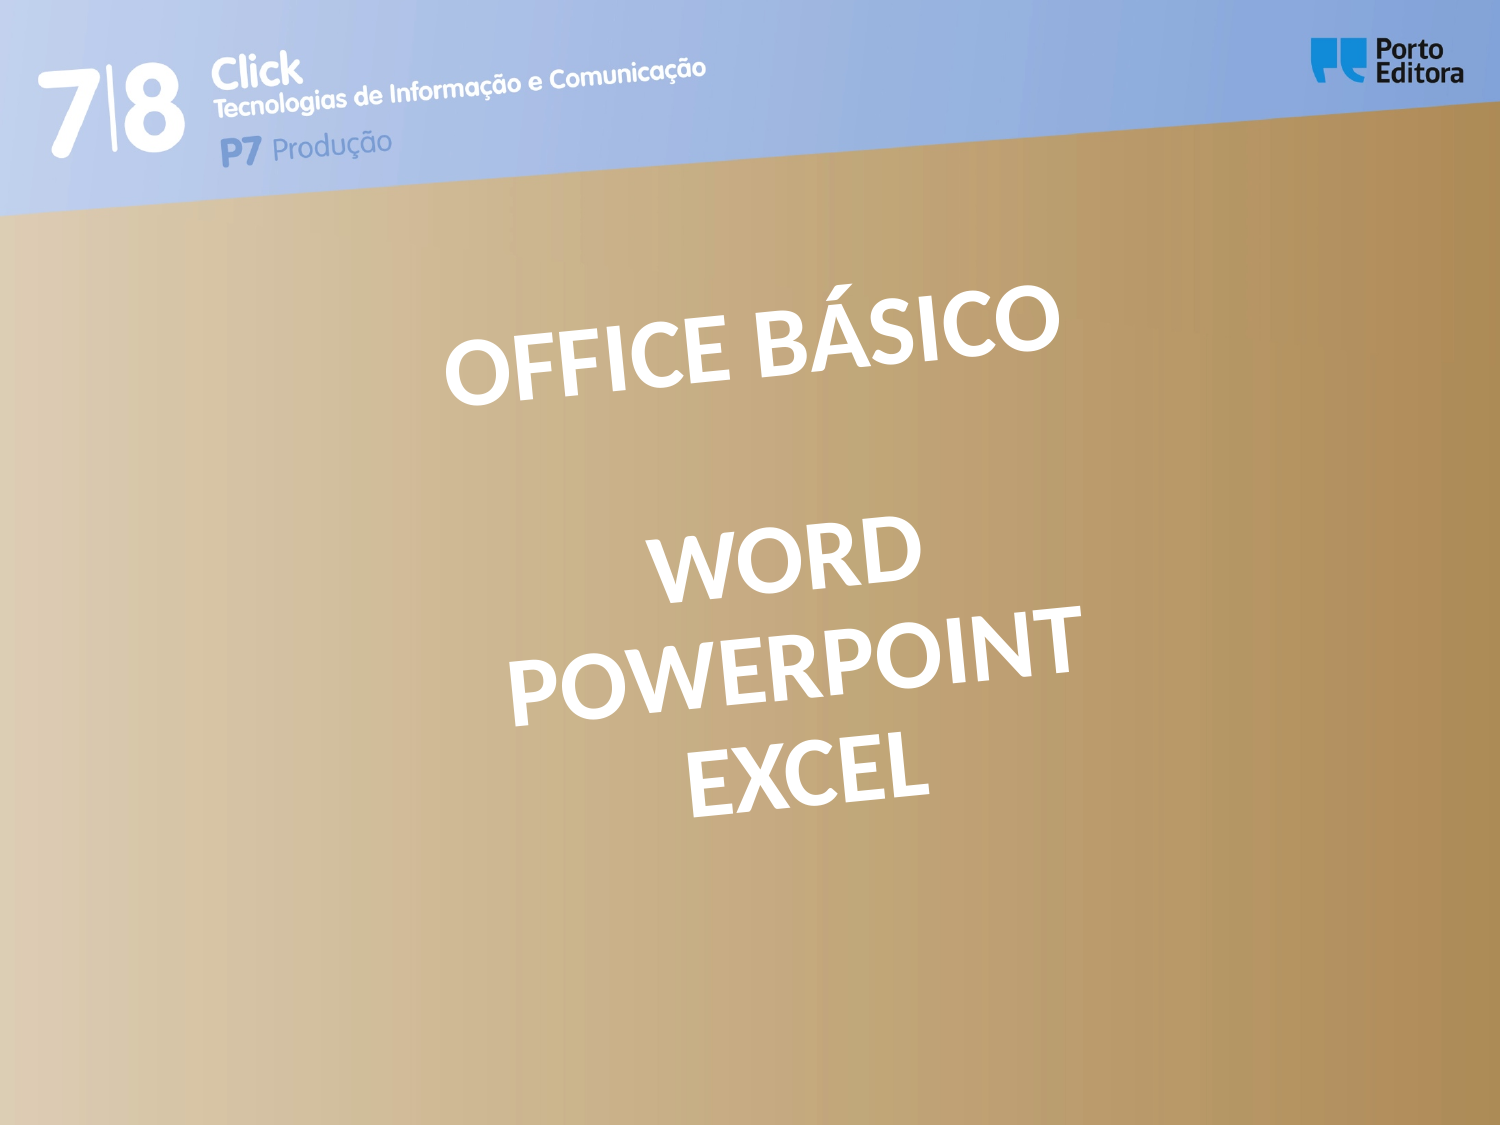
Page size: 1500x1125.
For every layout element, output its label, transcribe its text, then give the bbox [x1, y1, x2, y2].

picture [0, 0, 1500, 1125]
text_box OFFICE BÁSICO WORD POWERPOINT EXCEL [50, 214, 1500, 911]
